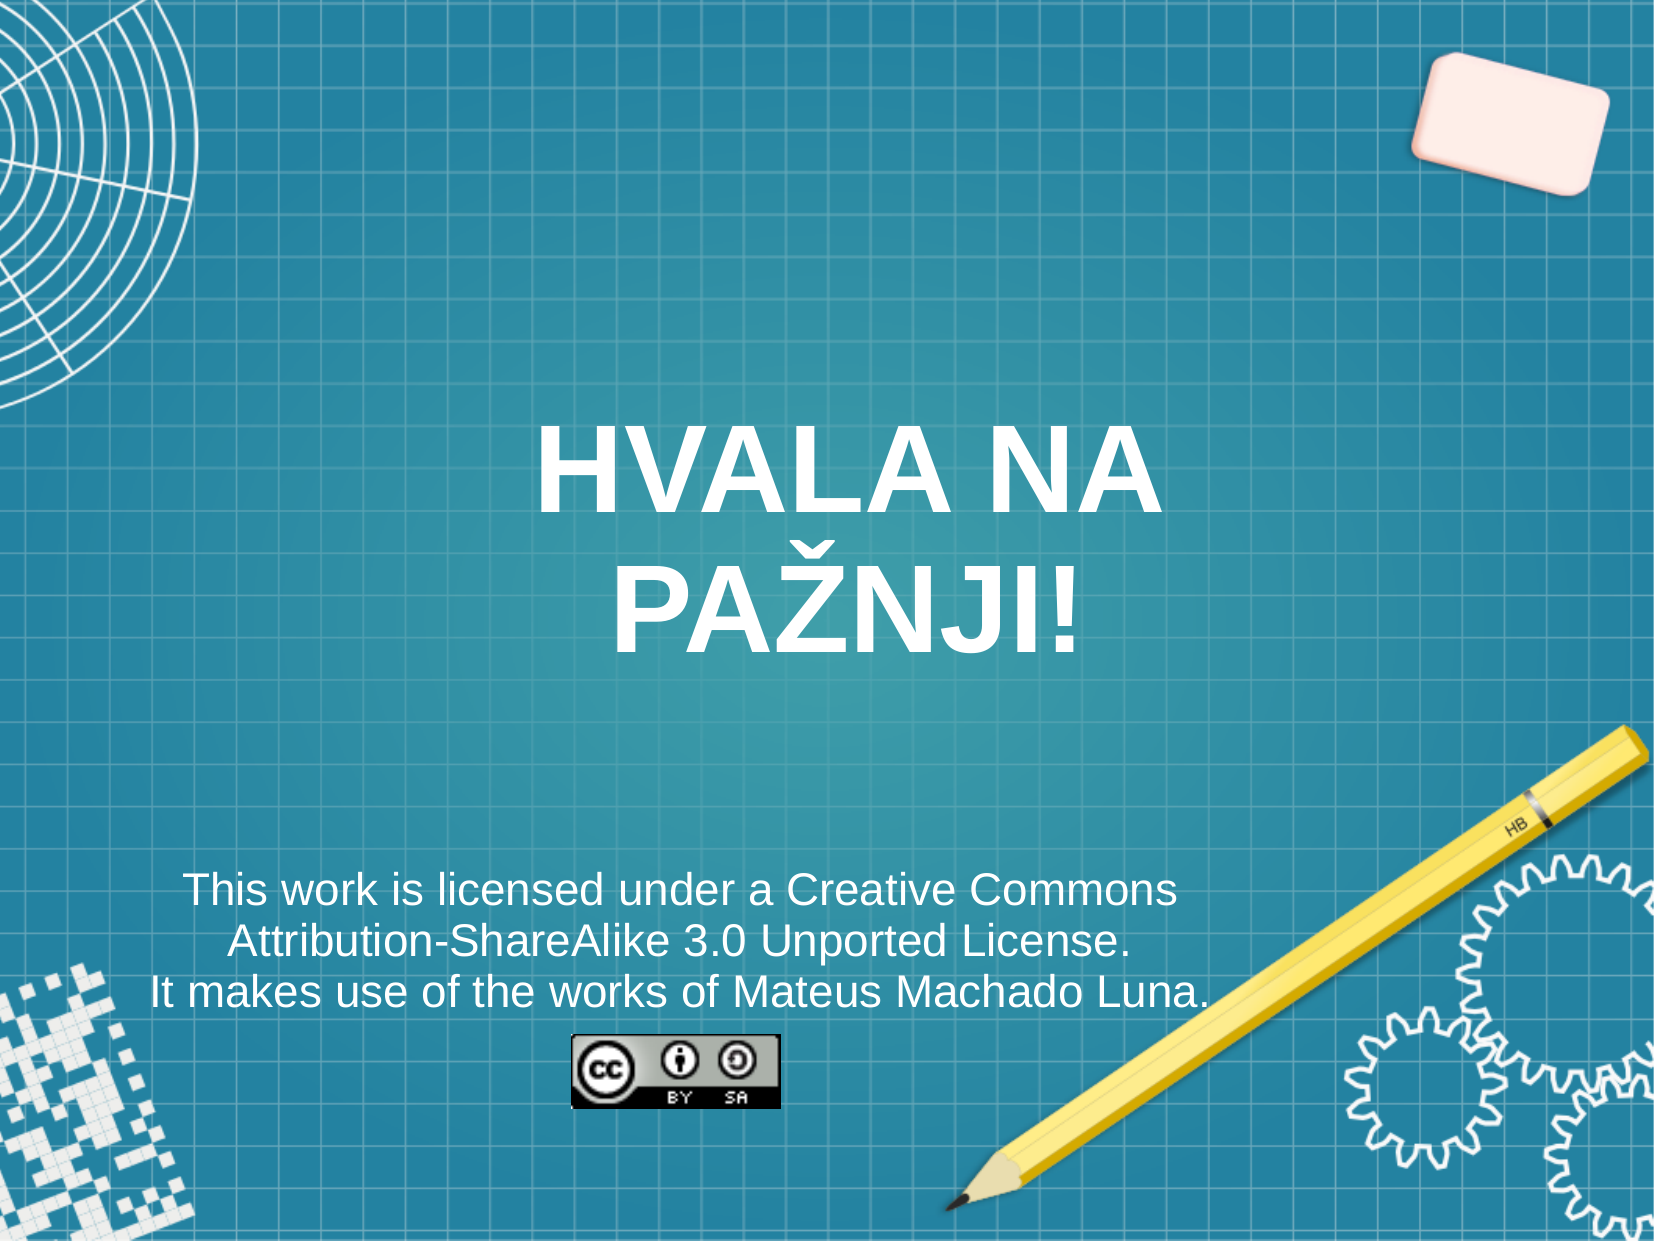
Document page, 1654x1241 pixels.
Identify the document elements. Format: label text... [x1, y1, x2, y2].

title This work is licensed under a Creative Commons Attribution-ShareAlike 3.0 Unported License. It makes use of the works of Mateus Machado Luna. [90, 741, 1272, 1141]
text_box HVALA NA PAŽNJI! [390, 391, 1306, 691]
picture [0, 0, 1654, 1241]
